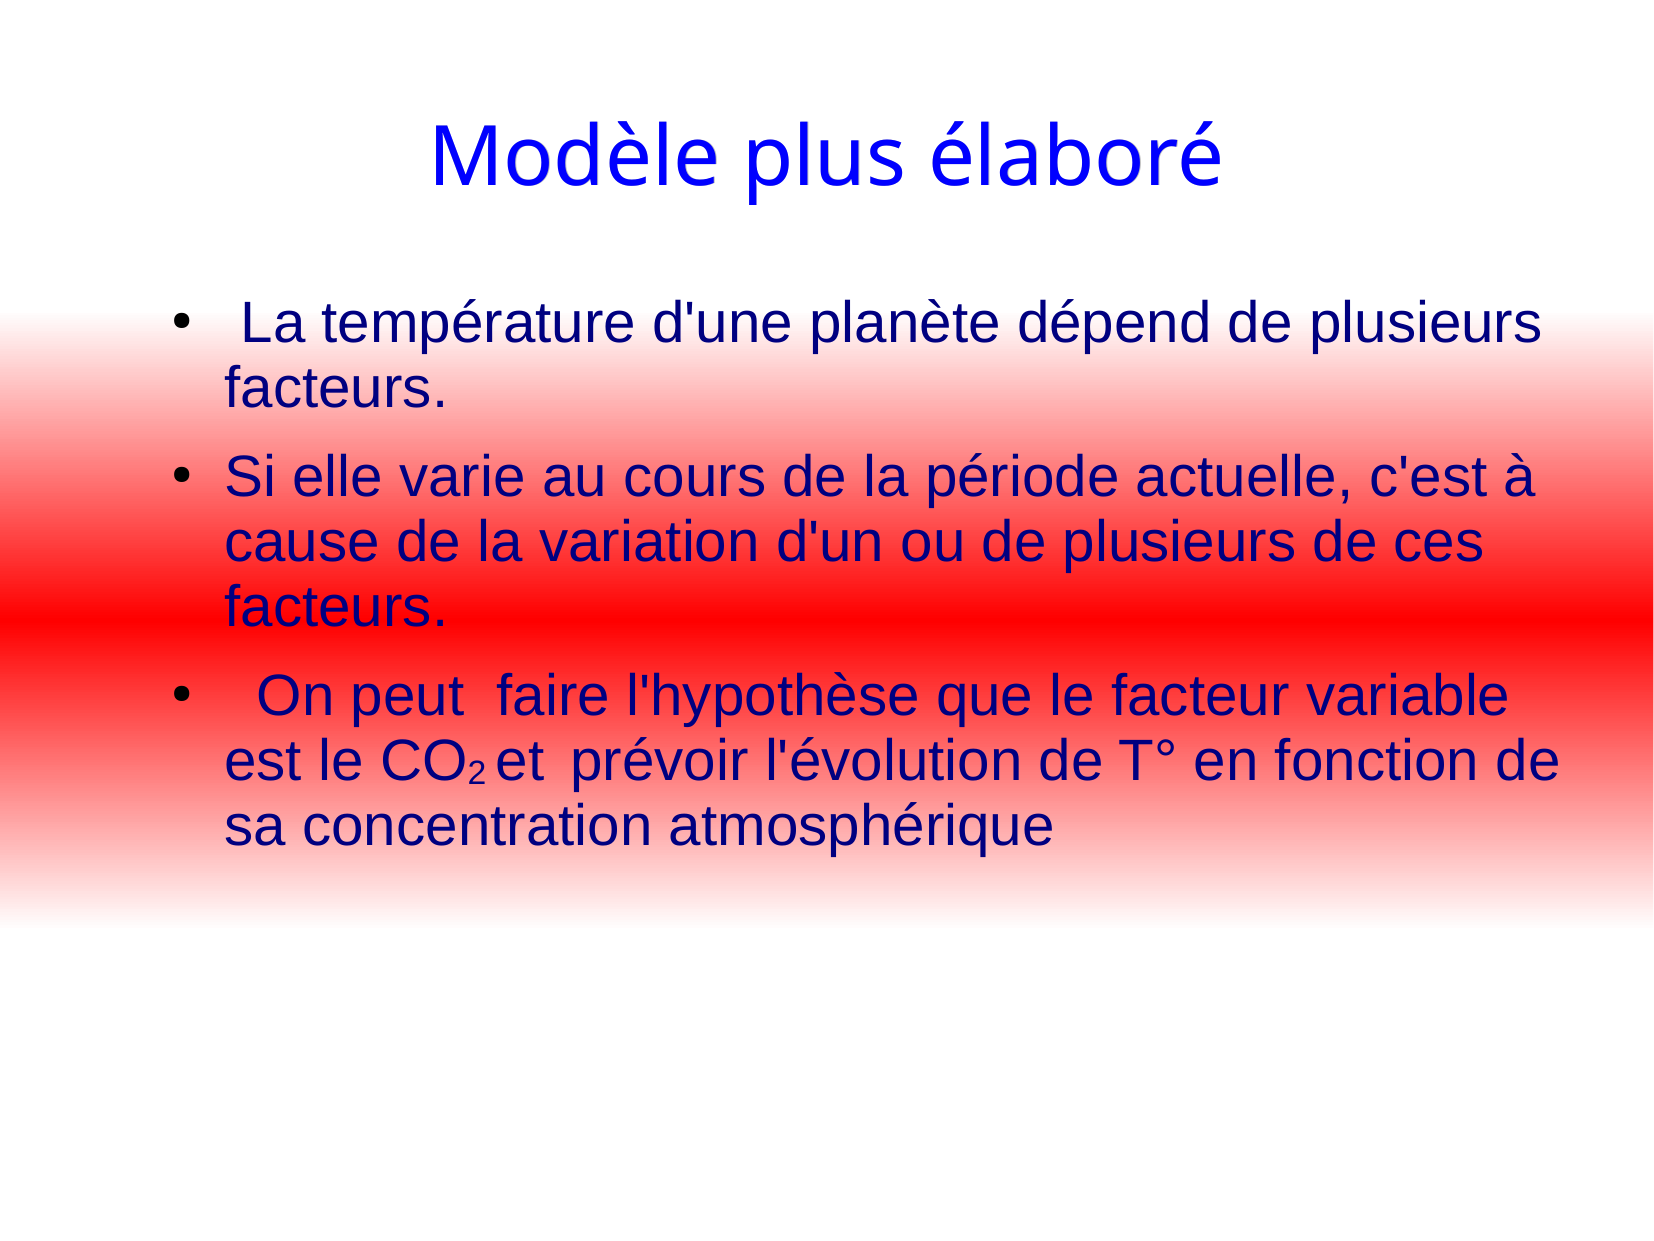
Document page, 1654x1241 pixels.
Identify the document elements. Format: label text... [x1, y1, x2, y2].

list La température d'une planète dépend de plusieurs facteurs. Si elle varie au cours de la période actuelle, c'est à cause de la variation d'un ou de plusieurs de ces facteurs. On peut faire l'hypothèse que le facteur variable est le CO2 et prévoir l'évolution de T° en fonction de sa concentration atmosphérique [82, 290, 1571, 1094]
title Modèle plus élaboré [82, 49, 1571, 257]
